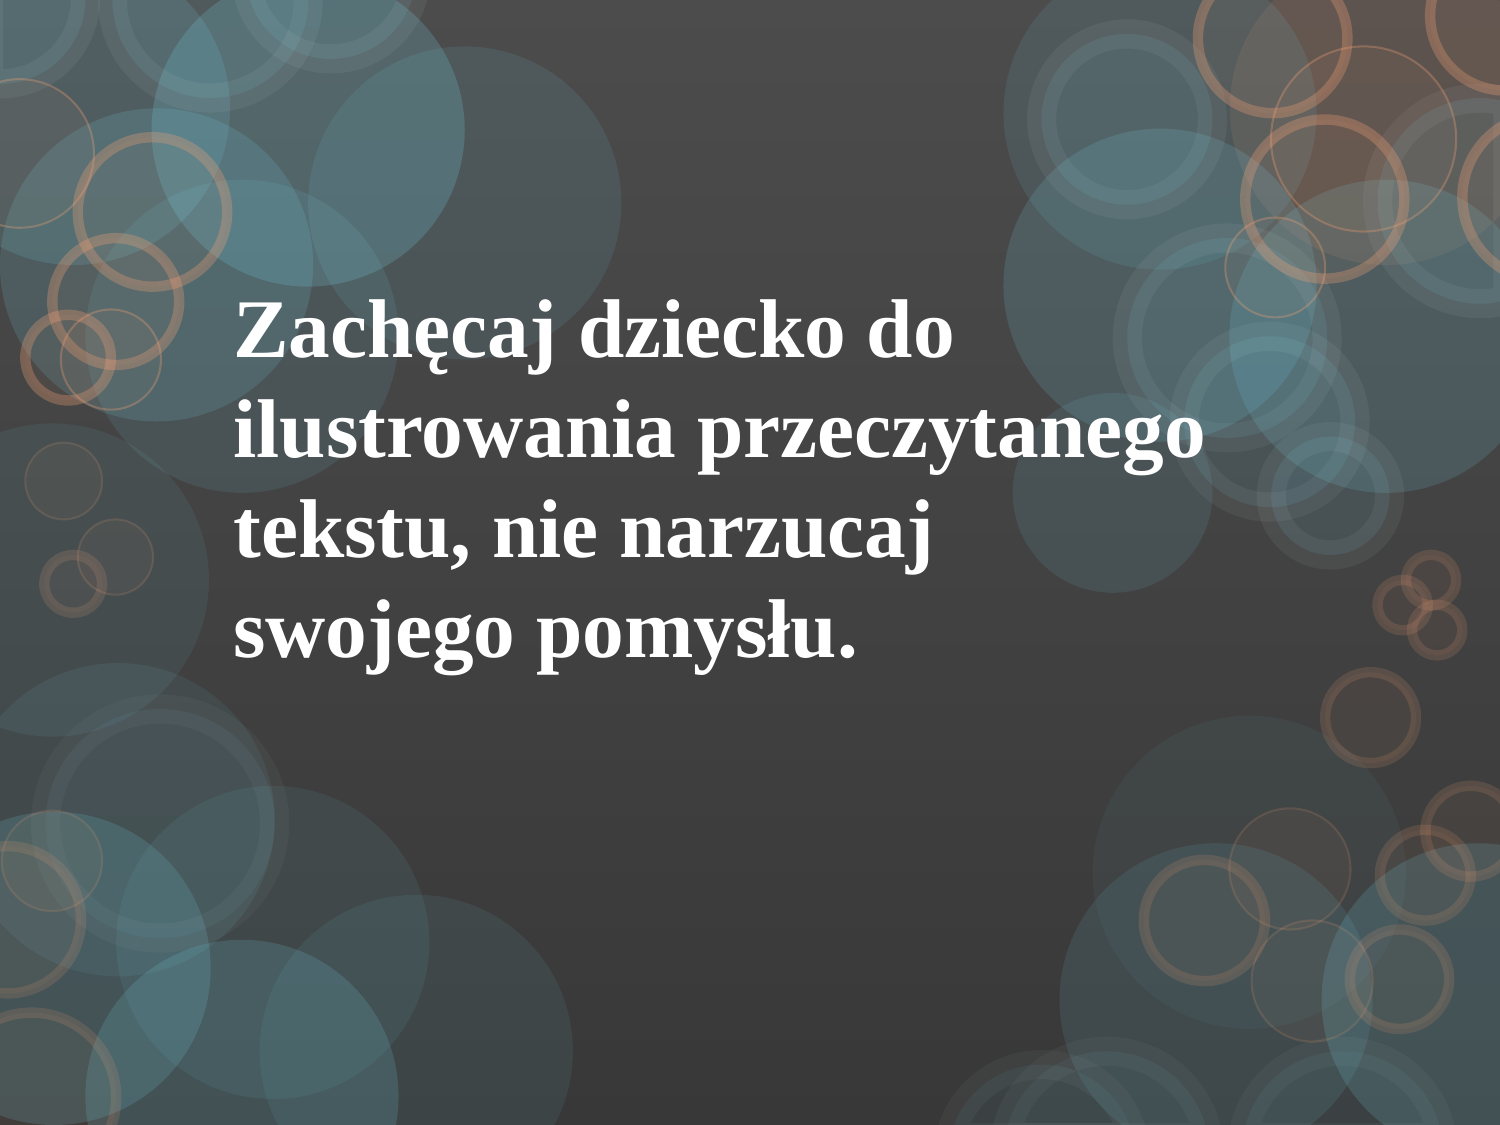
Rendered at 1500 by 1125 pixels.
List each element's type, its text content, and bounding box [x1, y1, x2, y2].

text_box Zachęcaj dziecko do ilustrowania przeczytanego tekstu, nie narzucaj swojego pomysłu. [218, 267, 1223, 682]
